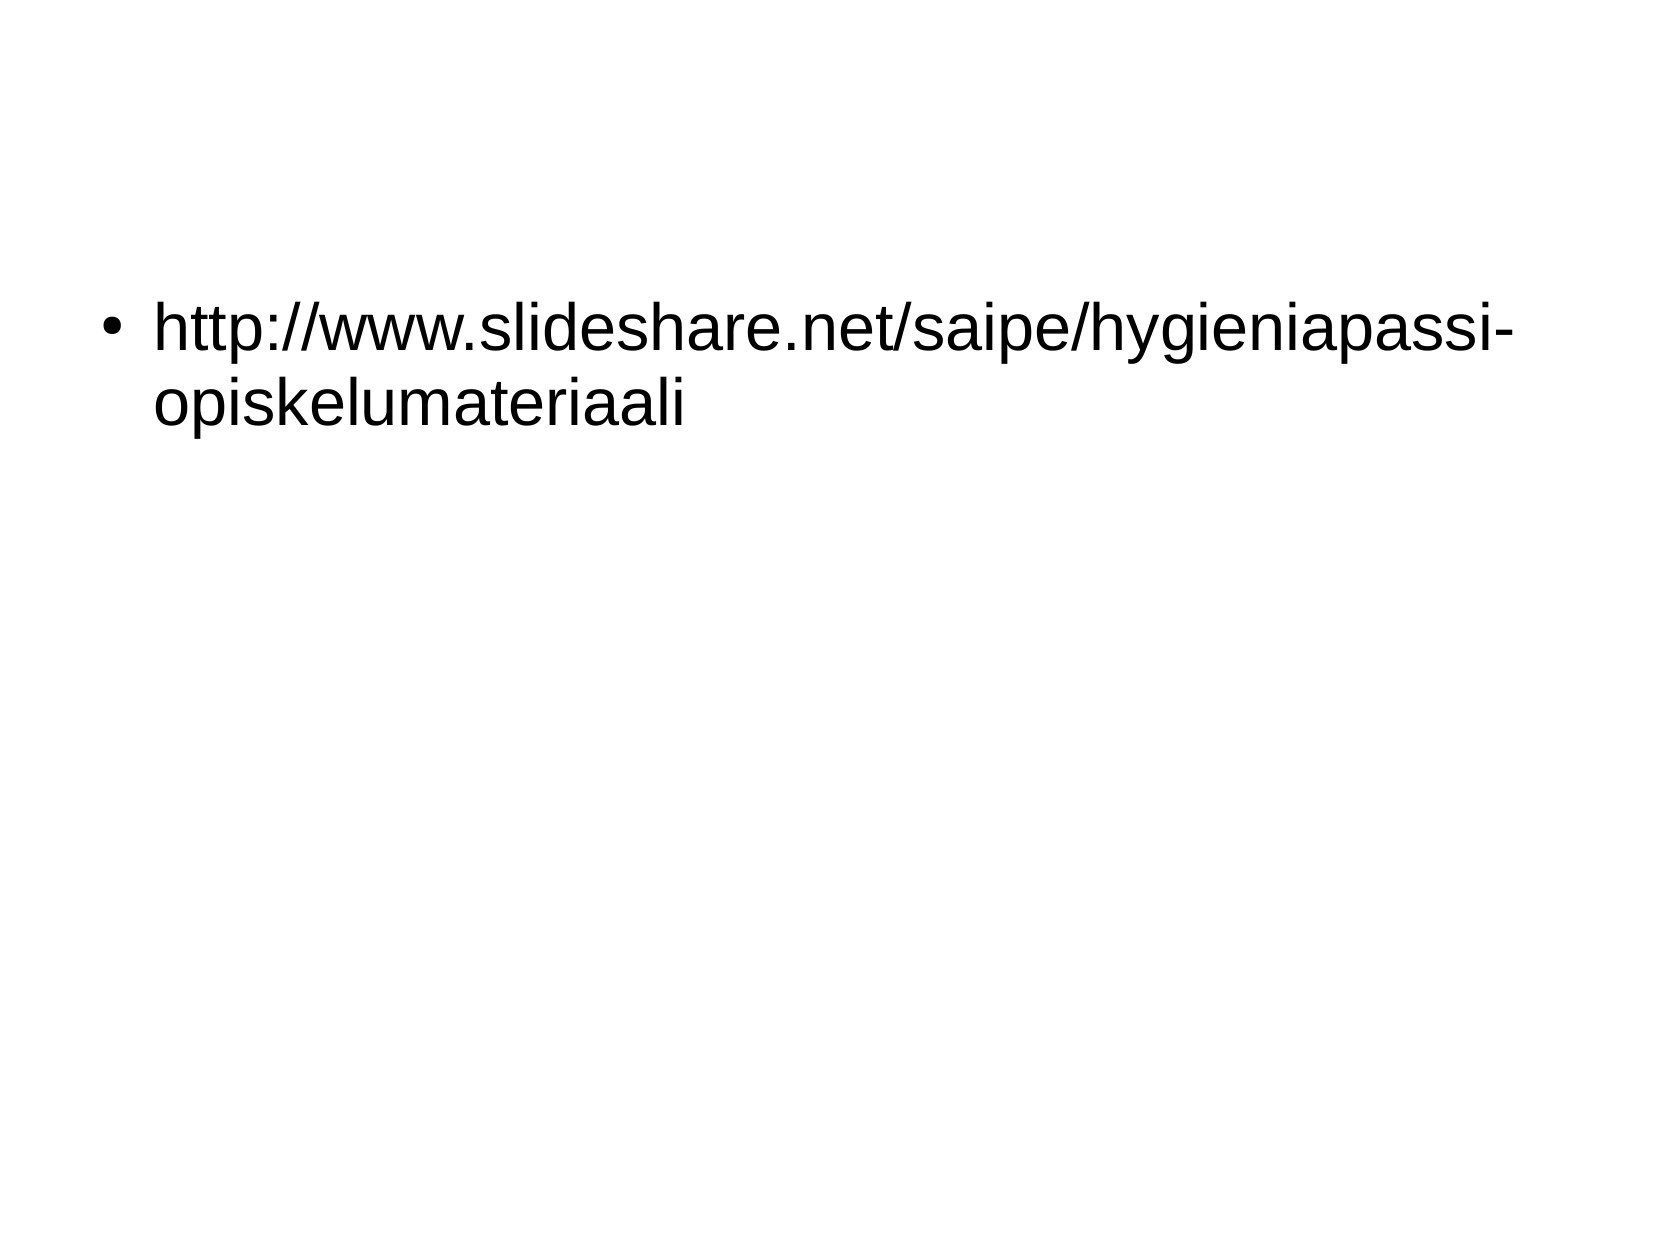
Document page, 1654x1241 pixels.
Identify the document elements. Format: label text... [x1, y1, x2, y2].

list http://www.slideshare.net/saipe/hygieniapassi-opiskelumateriaali [82, 290, 1571, 1010]
